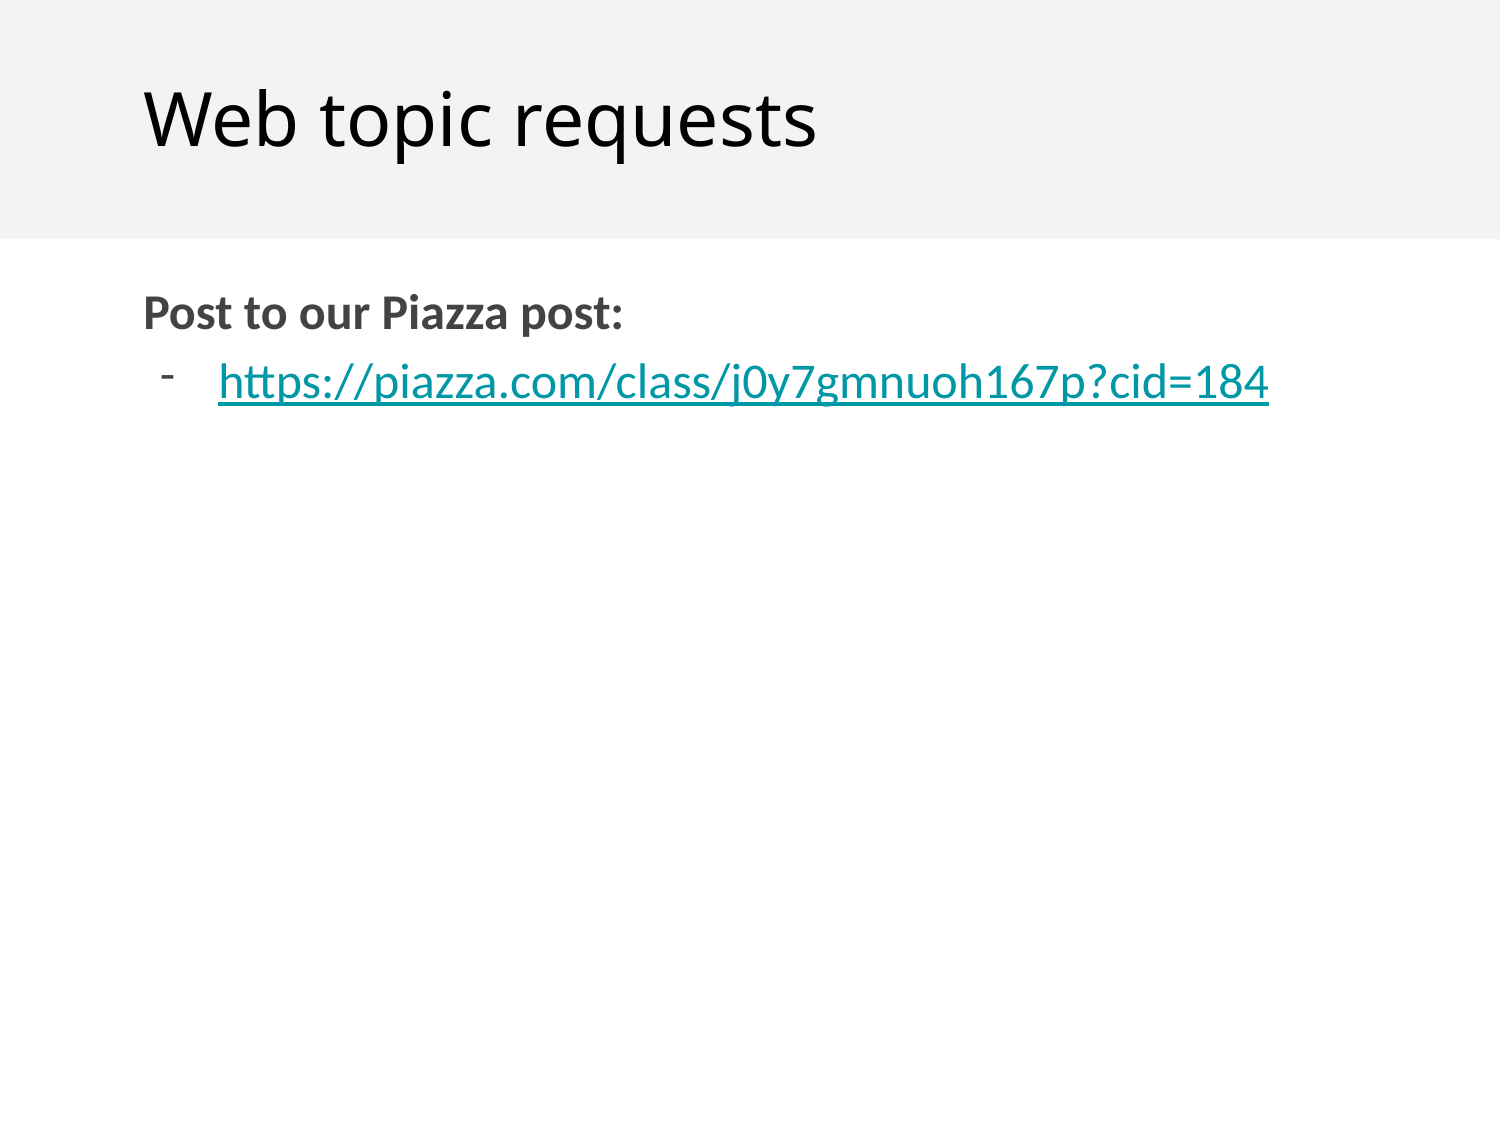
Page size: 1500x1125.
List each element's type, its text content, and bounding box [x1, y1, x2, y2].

title Web topic requests [128, 56, 1372, 183]
list Post to our Piazza post: https://piazza.com/class/j0y7gmnuoh167p?cid=184 [128, 255, 1372, 1074]
